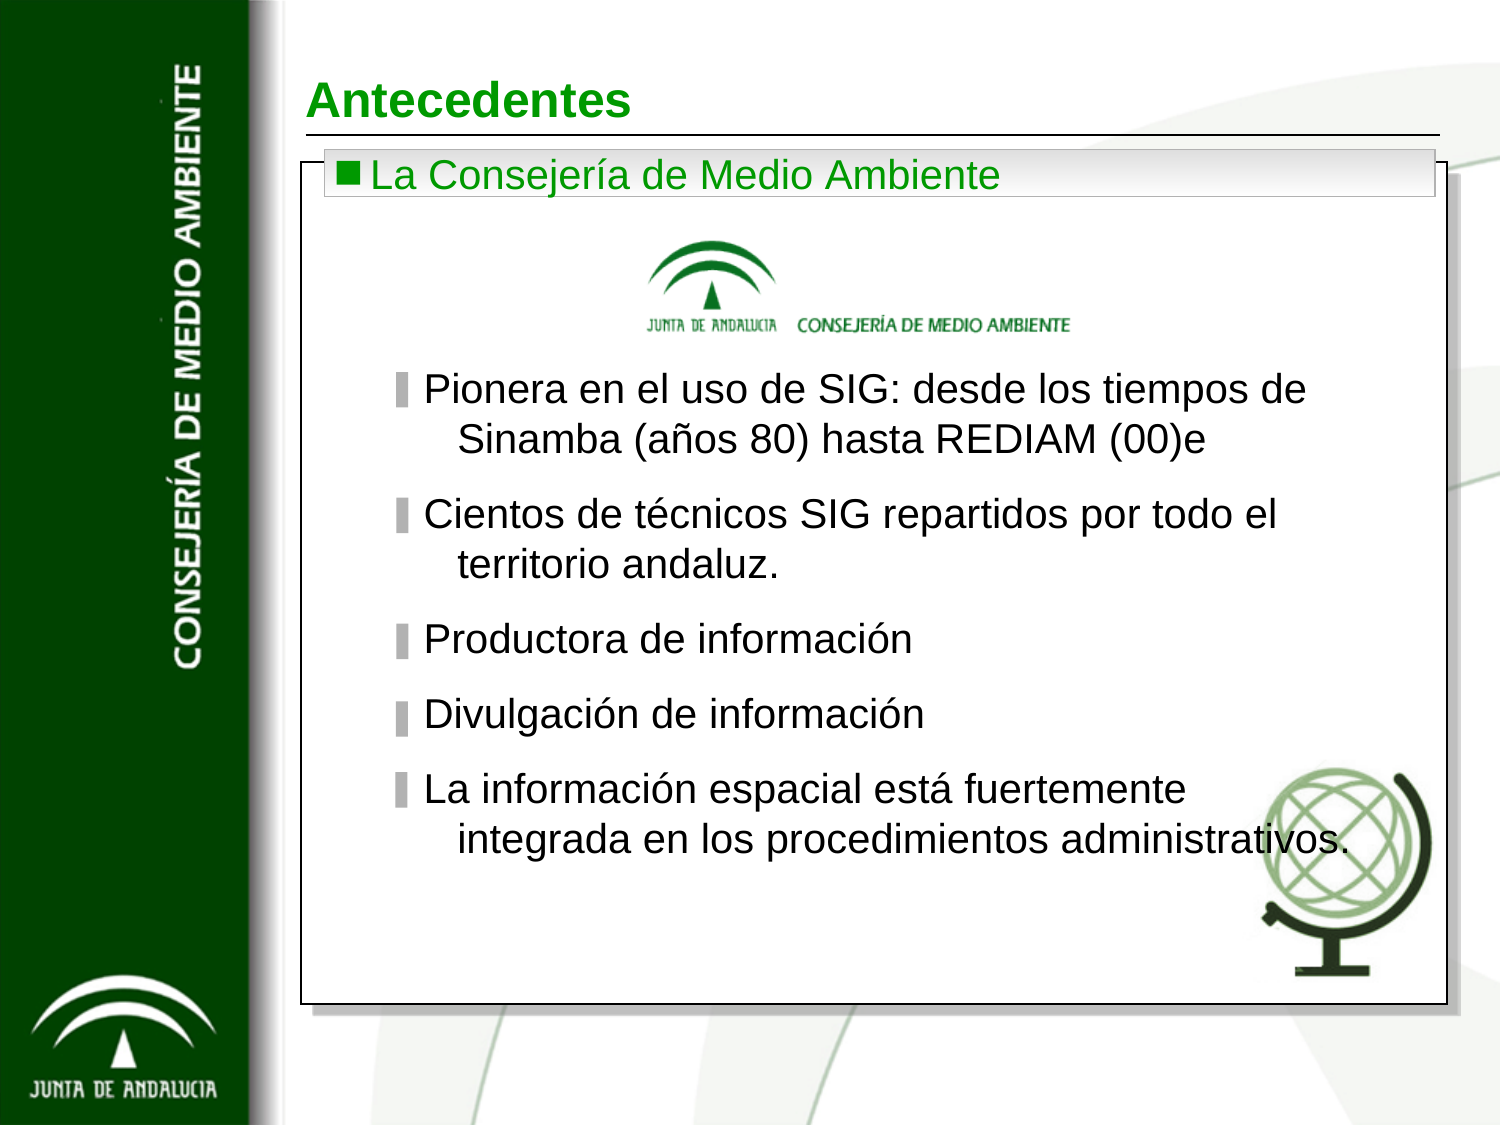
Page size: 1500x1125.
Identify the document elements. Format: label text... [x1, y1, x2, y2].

text_box Antecedentes [290, 54, 1472, 140]
text_box La Consejería de Medio Ambiente [355, 140, 1329, 211]
picture [0, 0, 1500, 1125]
text_box [301, 149, 1447, 1004]
text_box Pionera en el uso de SIG: desde los tiempos de Sinamba (años 80) hasta REDIAM (00)e Cientos de técnicos SIG repartidos por todo el territorio andaluz. Productora de información Divulgación de información La información espacial está fuertemente integrada en los procedimientos administrativos. [403, 354, 1376, 954]
